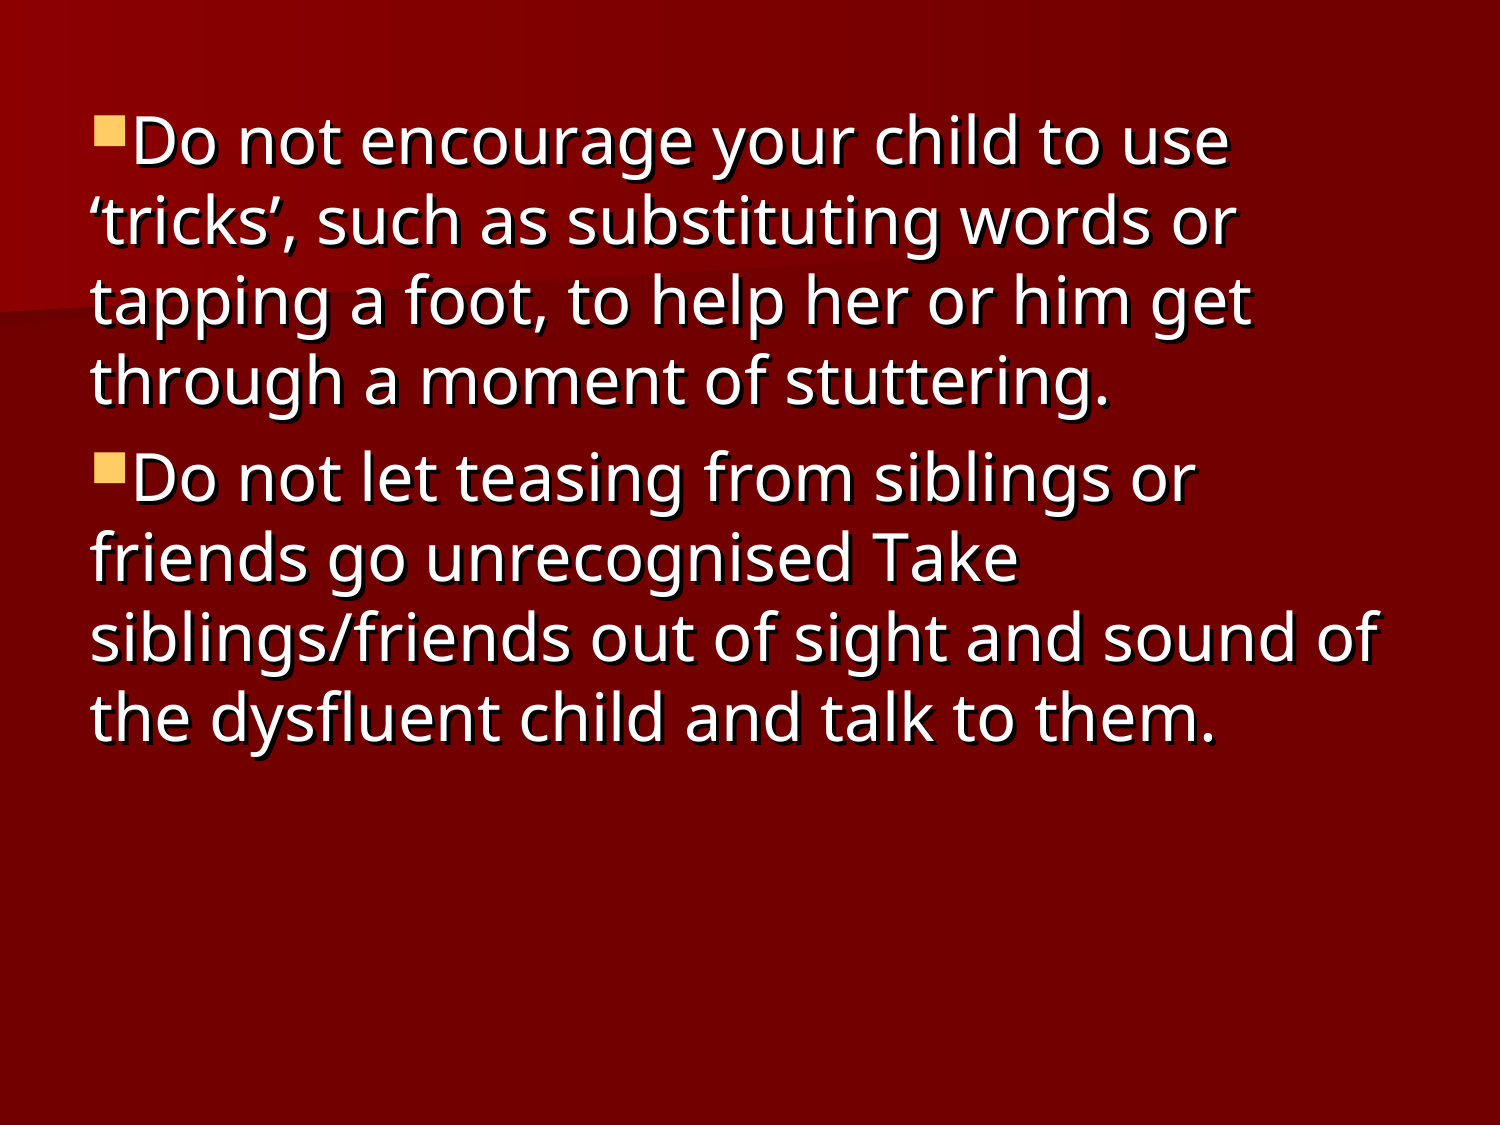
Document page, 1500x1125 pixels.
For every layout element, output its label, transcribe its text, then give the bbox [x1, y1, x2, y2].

list Do not encourage your child to use ‘tricks’, such as substituting words or tapping a foot, to help her or him get through a moment of stuttering. Do not let teasing from siblings or friends go unrecognised Take siblings/friends out of sight and sound of the dysfluent child and talk to them. [75, 90, 1426, 1000]
